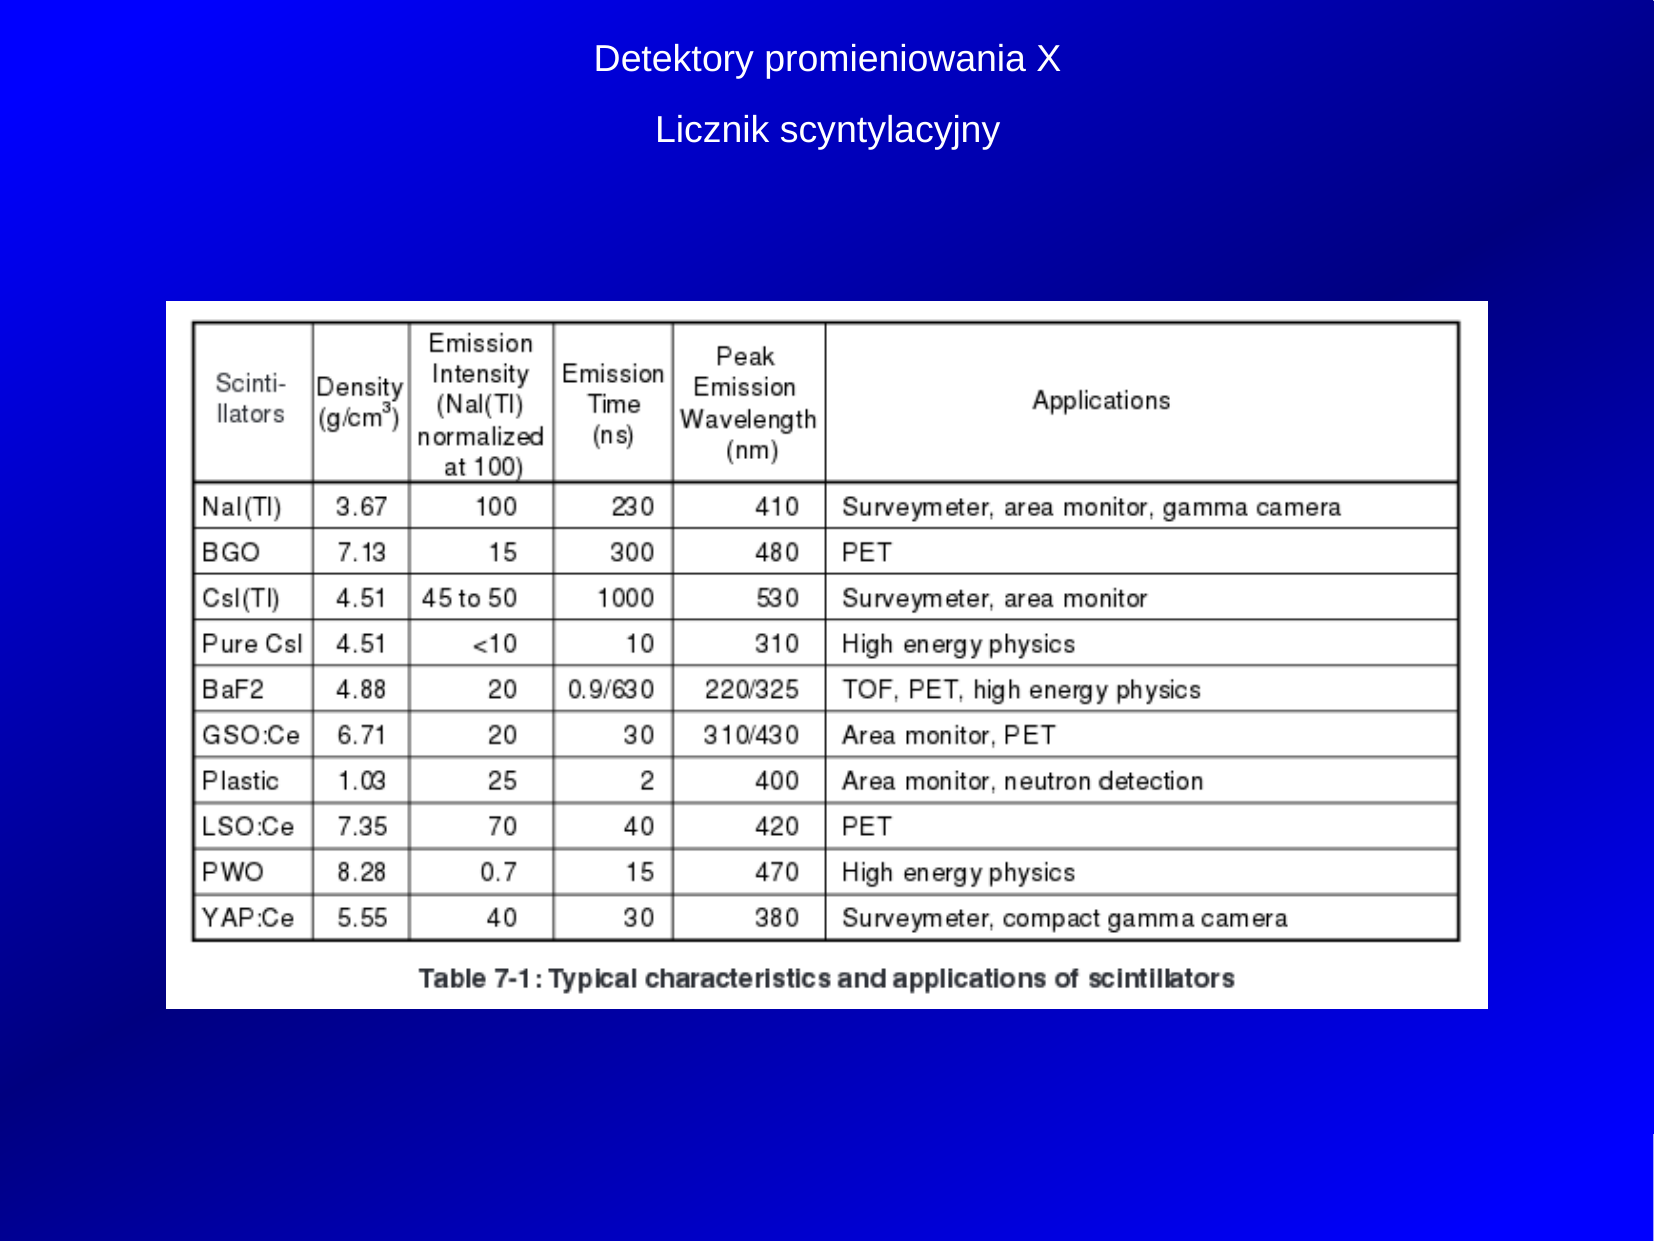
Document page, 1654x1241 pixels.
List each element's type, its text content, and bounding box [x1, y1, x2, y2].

text_box Licznik scyntylacyjny [640, 100, 1016, 158]
picture [166, 301, 1488, 1009]
text_box Detektory promieniowania X [579, 29, 1077, 87]
